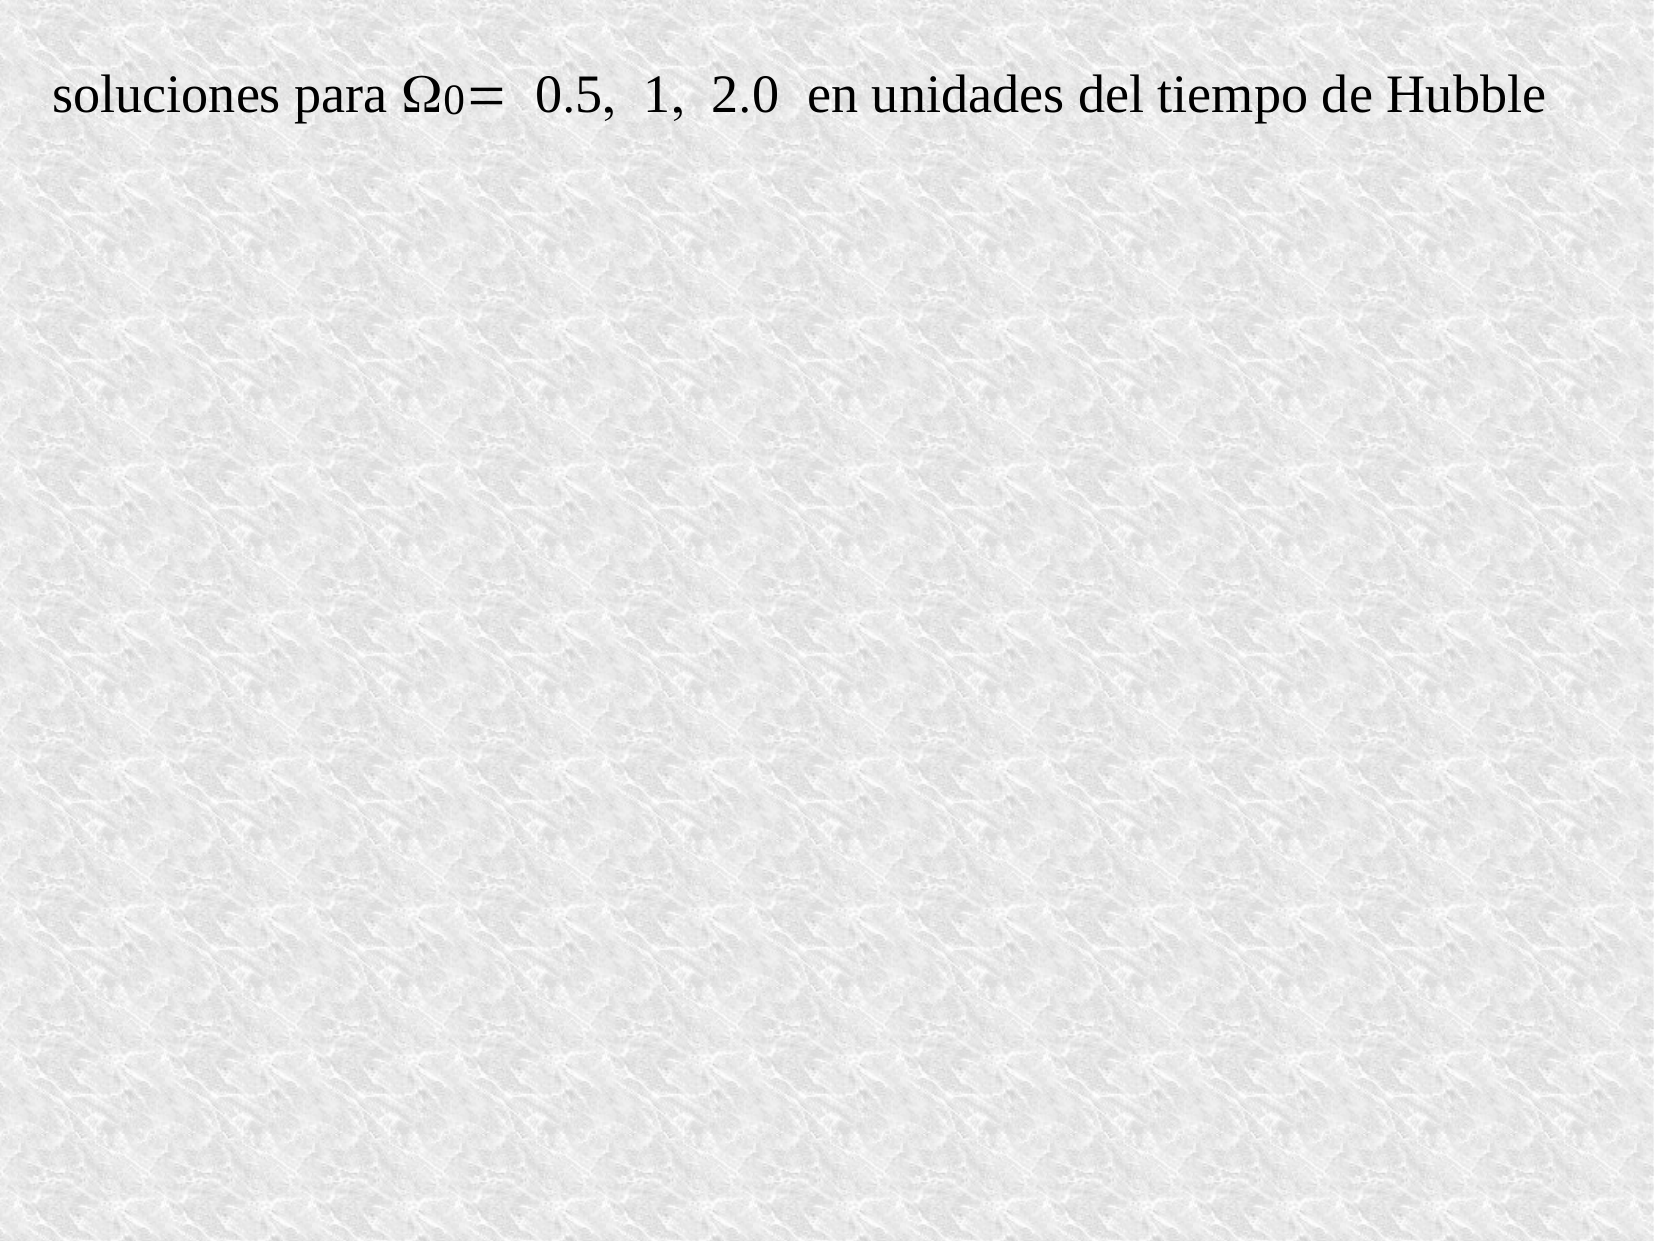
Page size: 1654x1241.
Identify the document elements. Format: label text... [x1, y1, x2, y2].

picture [0, 0, 1654, 1241]
text_box soluciones para 0= 0.5, 1, 2.0 en unidades del tiempo de Hubble [37, 56, 1494, 151]
